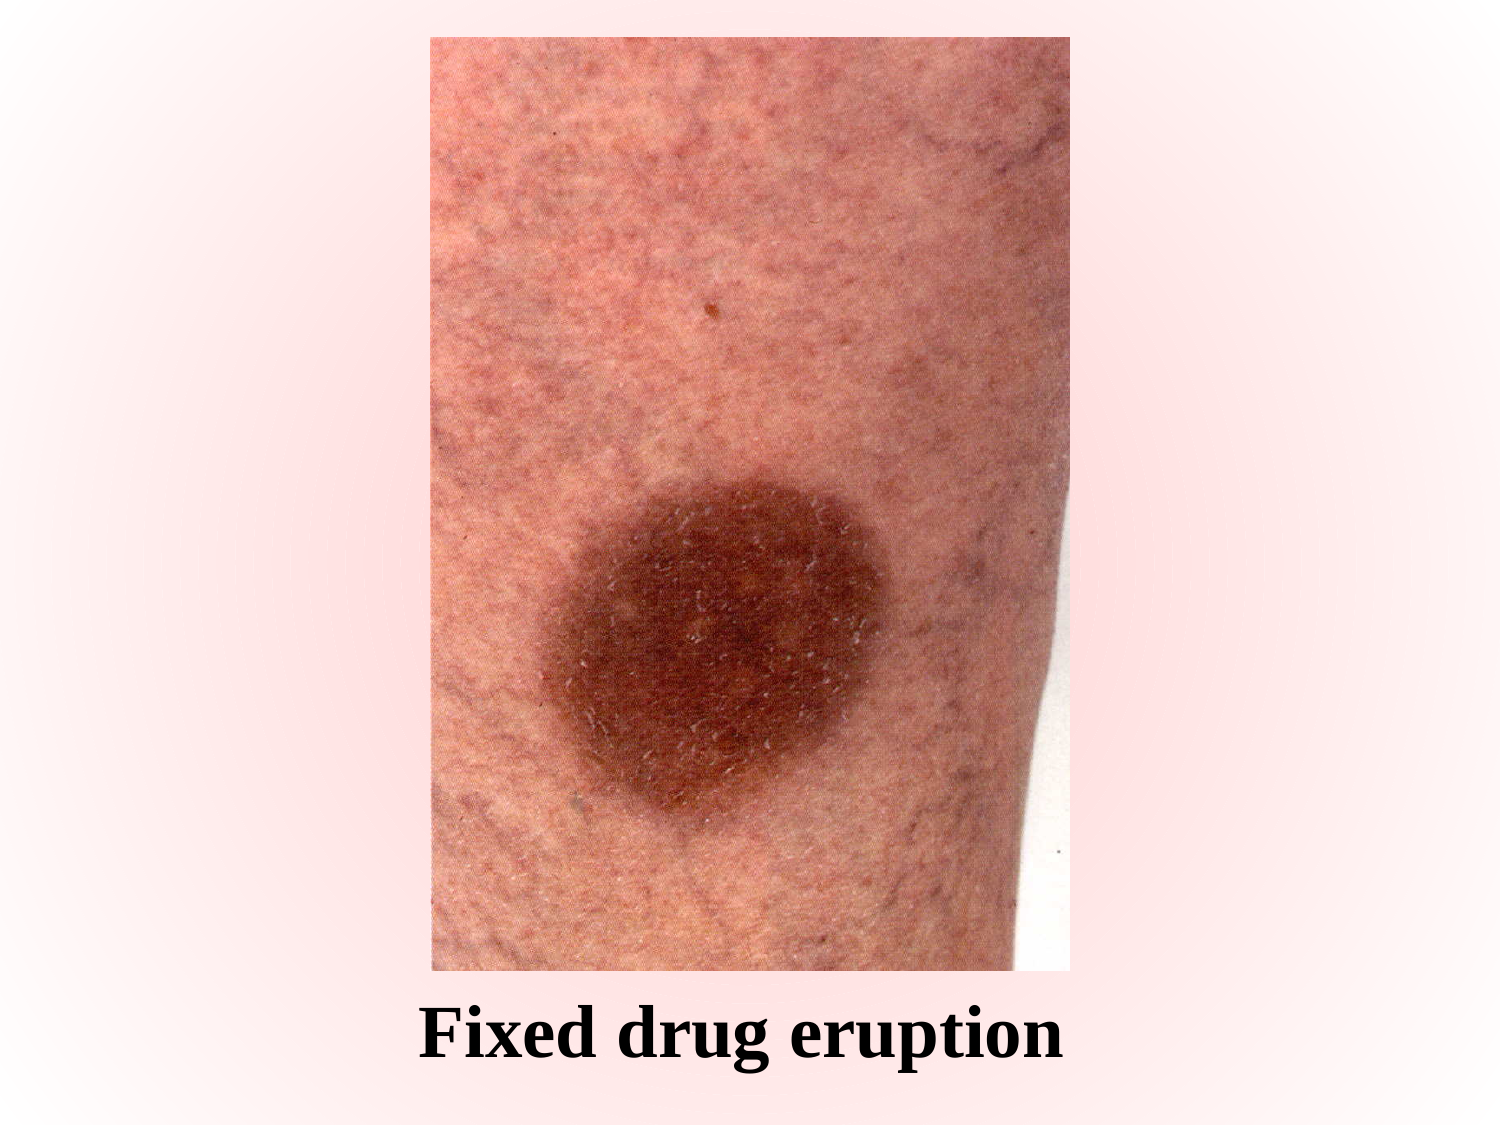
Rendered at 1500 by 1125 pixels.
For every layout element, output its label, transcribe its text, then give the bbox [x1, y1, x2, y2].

text_box Fixed drug eruption [403, 975, 1097, 1081]
picture [430, 37, 1070, 971]
